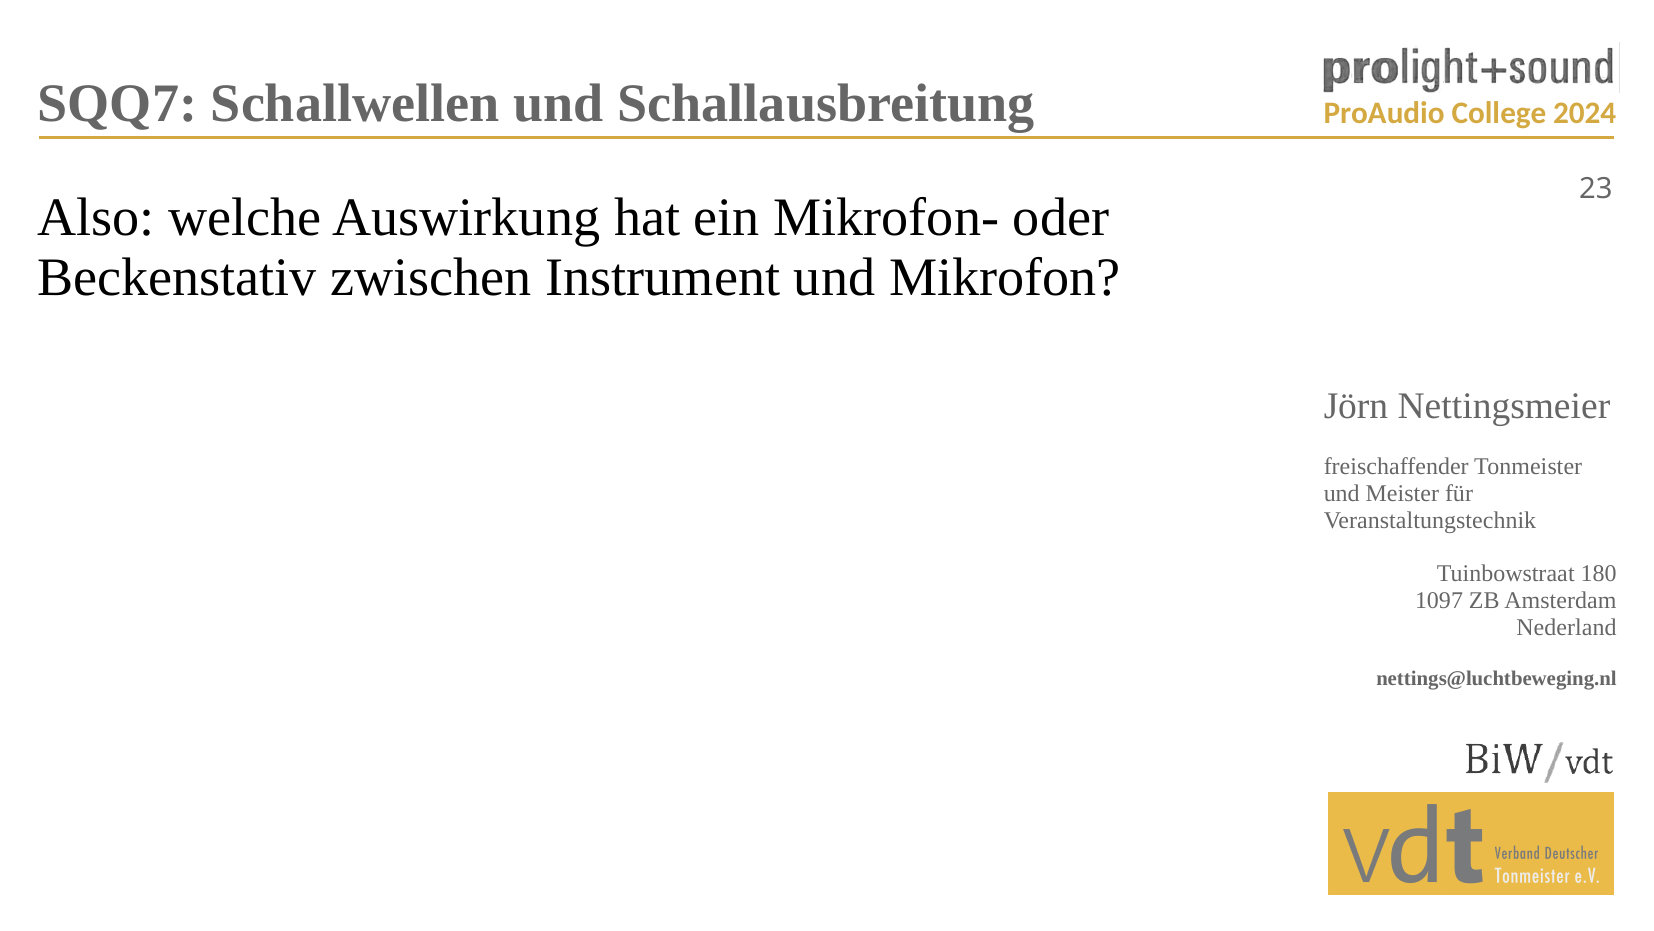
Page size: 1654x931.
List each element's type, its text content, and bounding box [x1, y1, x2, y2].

list Die zweite Quelle kann auch eine Reflexion sein. [1462, 738, 1619, 784]
title SQQ7: Schallwellen und Schallausbreitung [37, 43, 1275, 164]
picture [1318, 42, 1620, 93]
list Also: welche Auswirkung hat ein Mikrofon- oder Beckenstativ zwischen Instrument und Mikrofon? [37, 187, 1313, 913]
